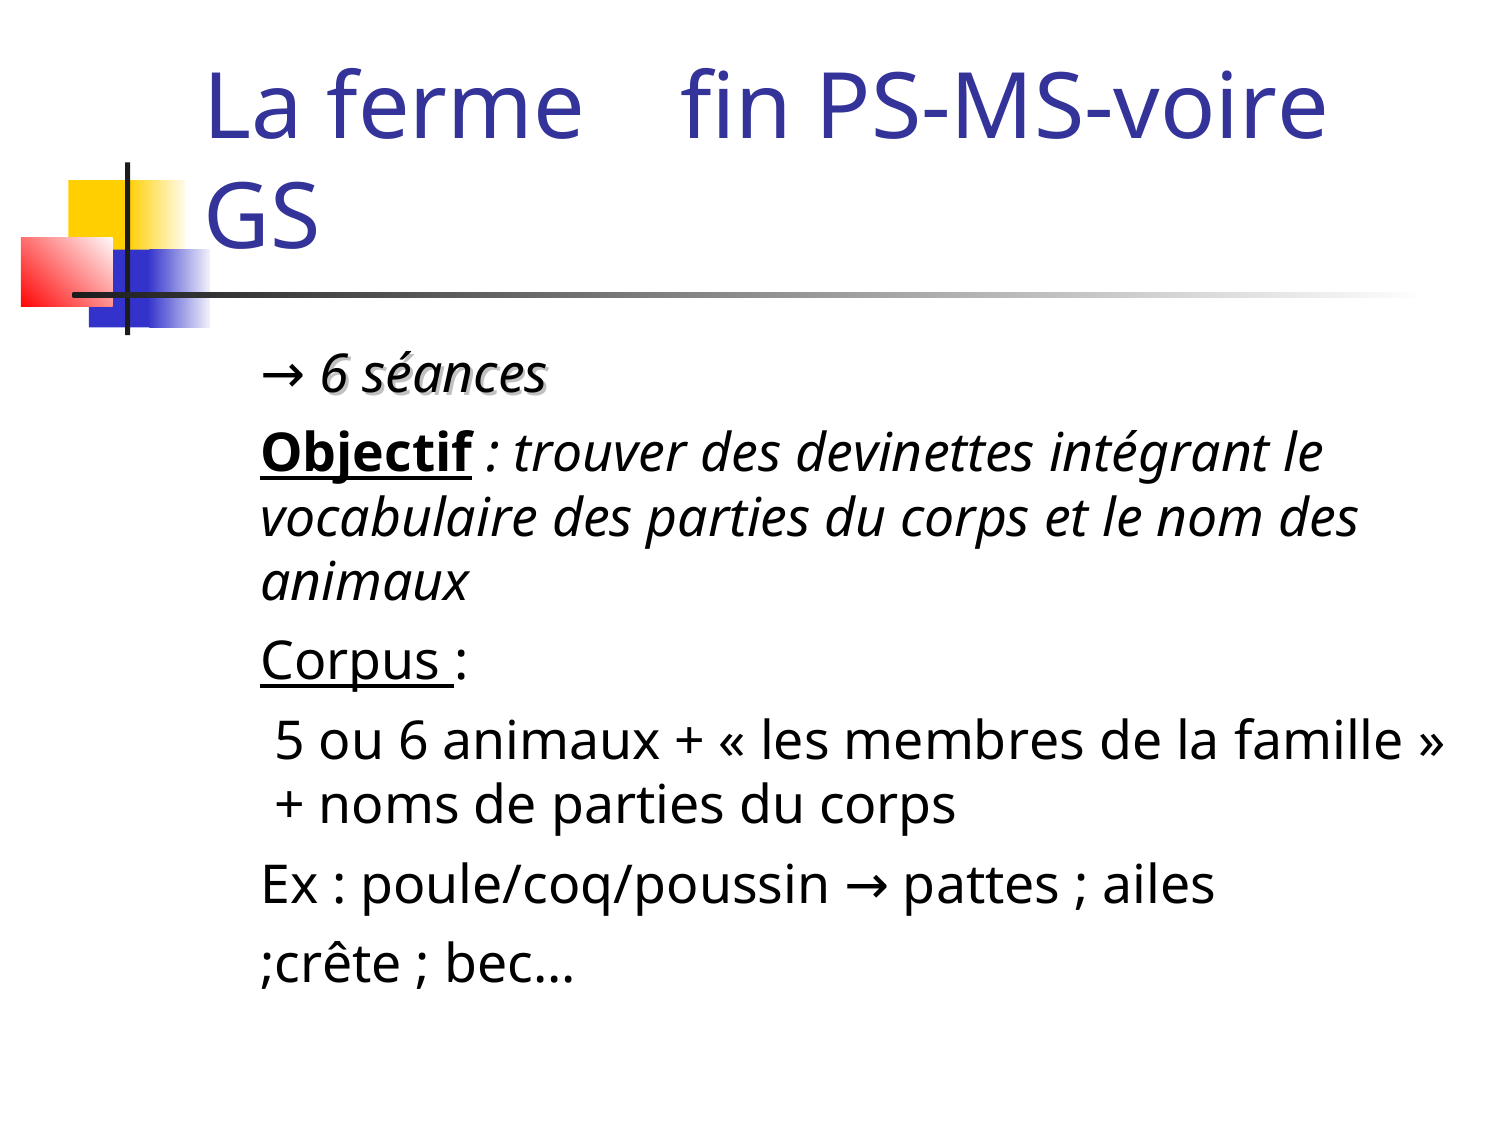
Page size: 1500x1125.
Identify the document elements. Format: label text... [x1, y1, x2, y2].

list → 6 séances Objectif : trouver des devinettes intégrant le vocabulaire des parties du corps et le nom des animaux Corpus : 5 ou 6 animaux + « les membres de la famille » + noms de parties du corps Ex : poule/coq/poussin → pattes ; ailes ;crête ; bec... [193, 330, 1469, 1006]
title La ferme fin PS-MS-voire GS [188, 35, 1467, 275]
